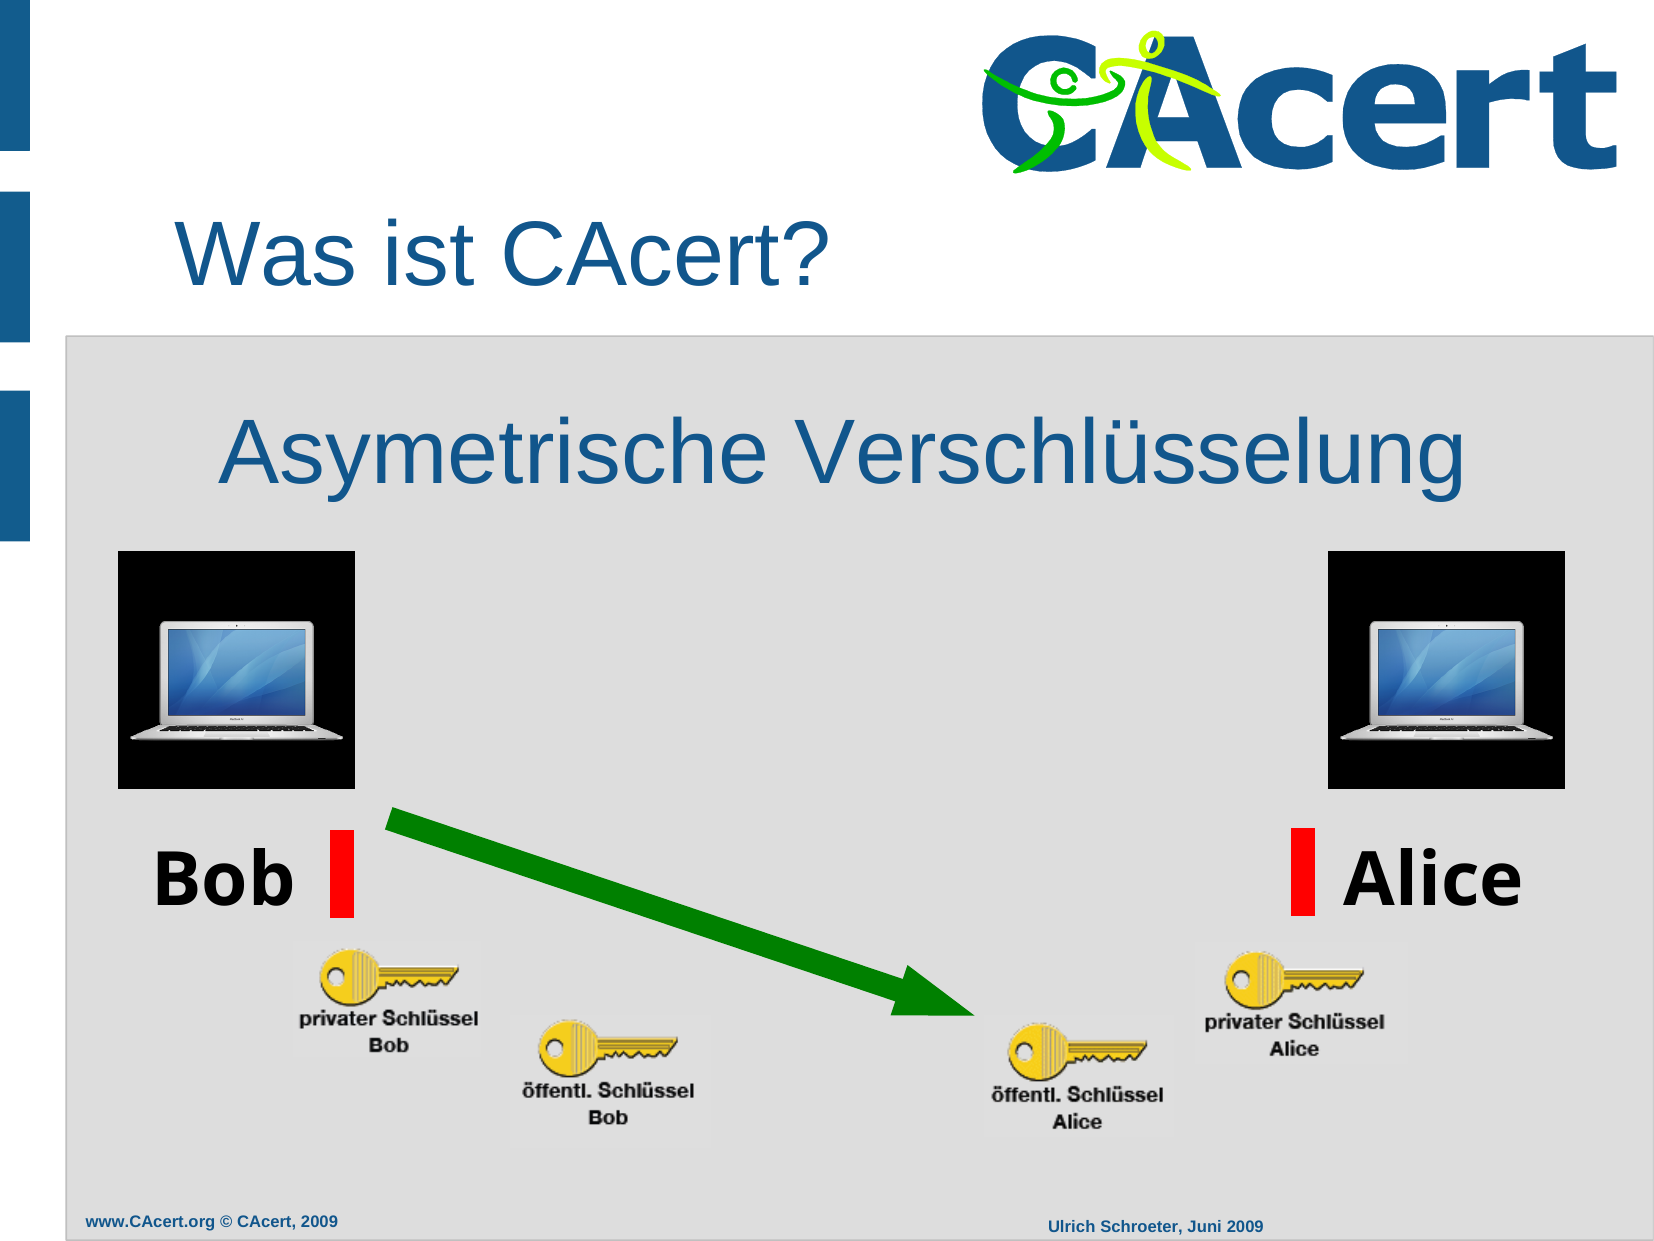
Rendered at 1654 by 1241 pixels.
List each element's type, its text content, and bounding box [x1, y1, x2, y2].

picture [1328, 551, 1565, 789]
picture [118, 551, 355, 789]
text_box Was ist CAcert? [118, 195, 837, 313]
text_box Bob [136, 817, 325, 939]
title Asymetrische Verschlüsselung [118, 344, 1530, 503]
text_box Alice [1328, 817, 1568, 939]
picture [293, 941, 481, 1057]
picture [510, 1015, 711, 1148]
picture [1195, 942, 1408, 1064]
picture [984, 1015, 1174, 1137]
